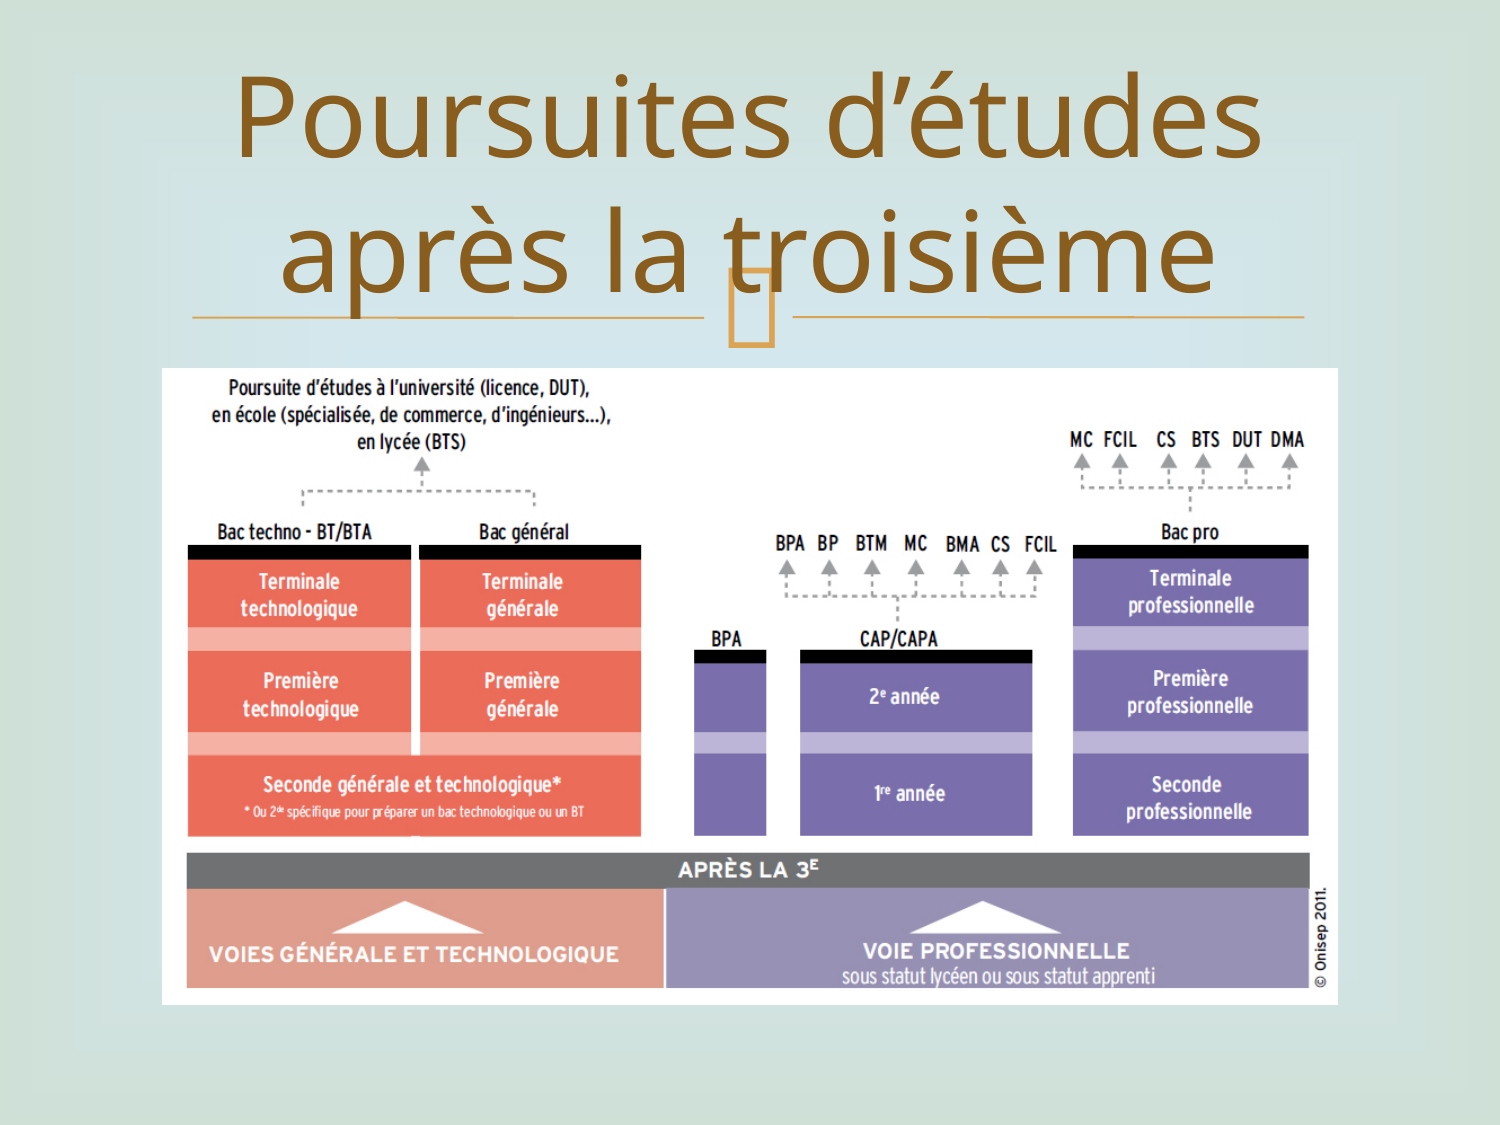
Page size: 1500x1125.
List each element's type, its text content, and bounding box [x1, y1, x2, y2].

picture [162, 368, 1338, 1005]
title Poursuites d’études après la troisième [112, 93, 1386, 267]
